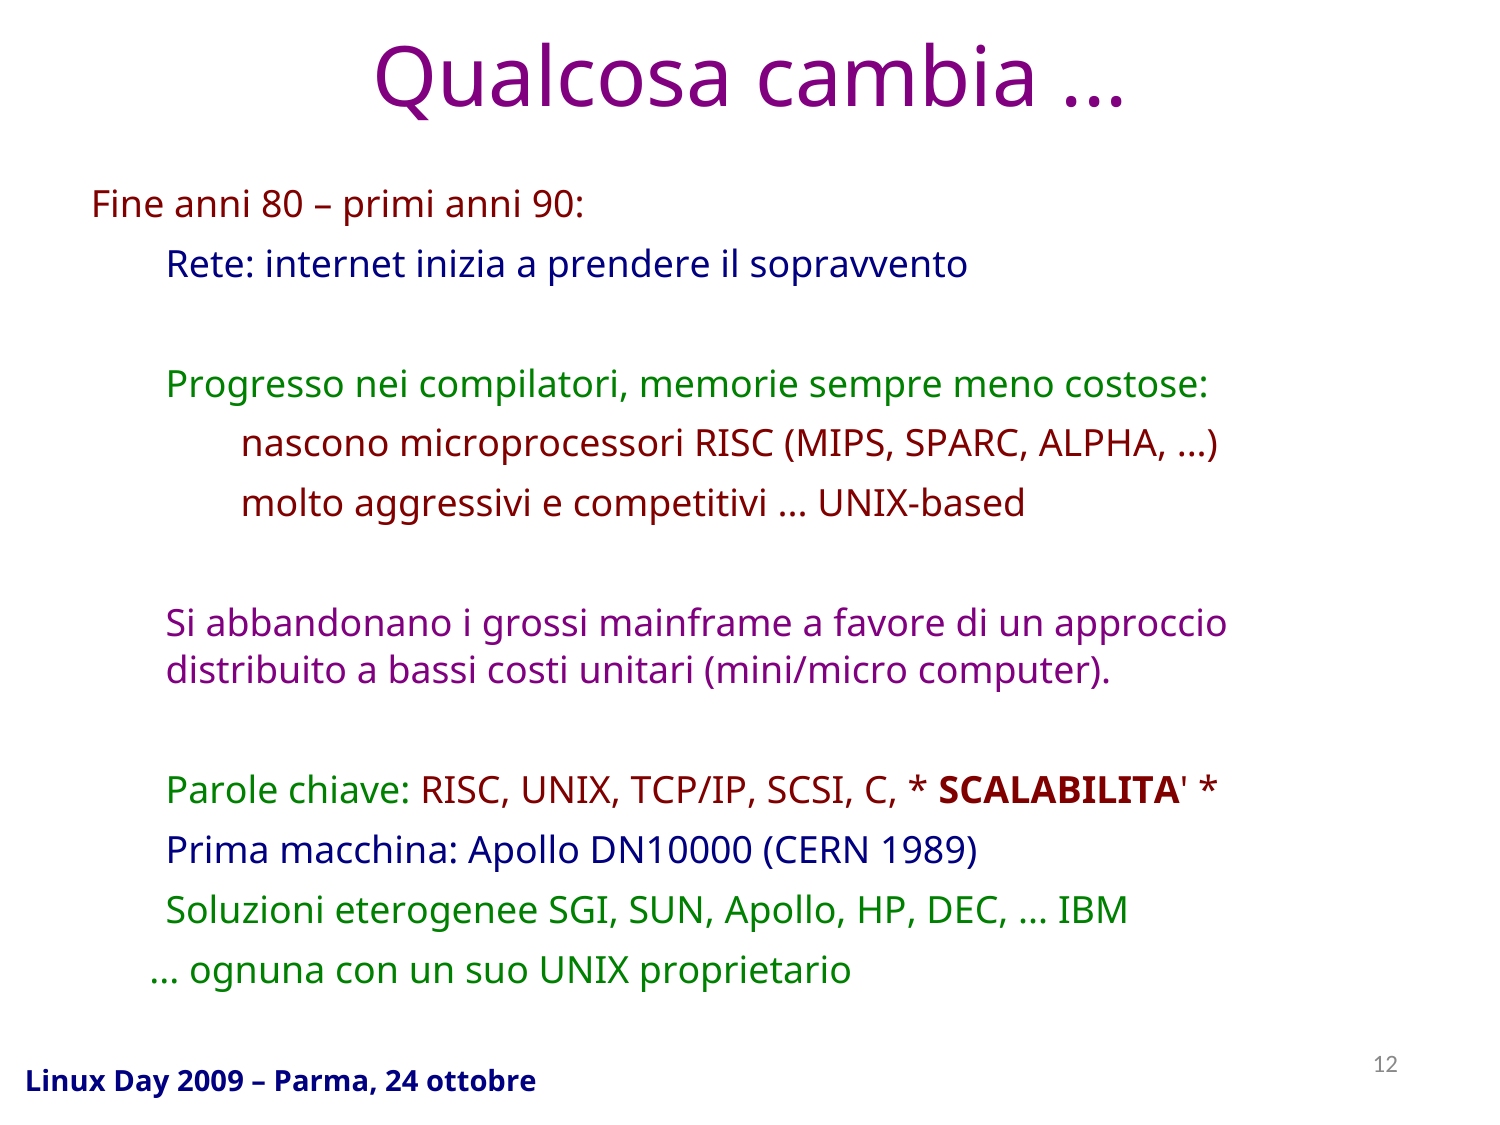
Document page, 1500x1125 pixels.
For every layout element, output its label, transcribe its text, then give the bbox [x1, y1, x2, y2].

subtitle Fine anni 80 – primi anni 90: Rete: internet inizia a prendere il sopravvento Progresso nei compilatori, memorie sempre meno costose: nascono microprocessori RISC (MIPS, SPARC, ALPHA, ...)‏ molto aggressivi e competitivi ... UNIX-based Si abbandonano i grossi mainframe a favore di un approccio distribuito a bassi costi unitari (mini/micro computer). Parole chiave: RISC, UNIX, TCP/IP, SCSI, C, * SCALABILITA' * Prima macchina: Apollo DN10000 (CERN 1989)‏ Soluzioni eterogenee SGI, SUN, Apollo, HP, DEC, ... IBM ... ognuna con un suo UNIX proprietario [90, 131, 1382, 1041]
text_box Qualcosa cambia ... [41, 0, 1459, 132]
